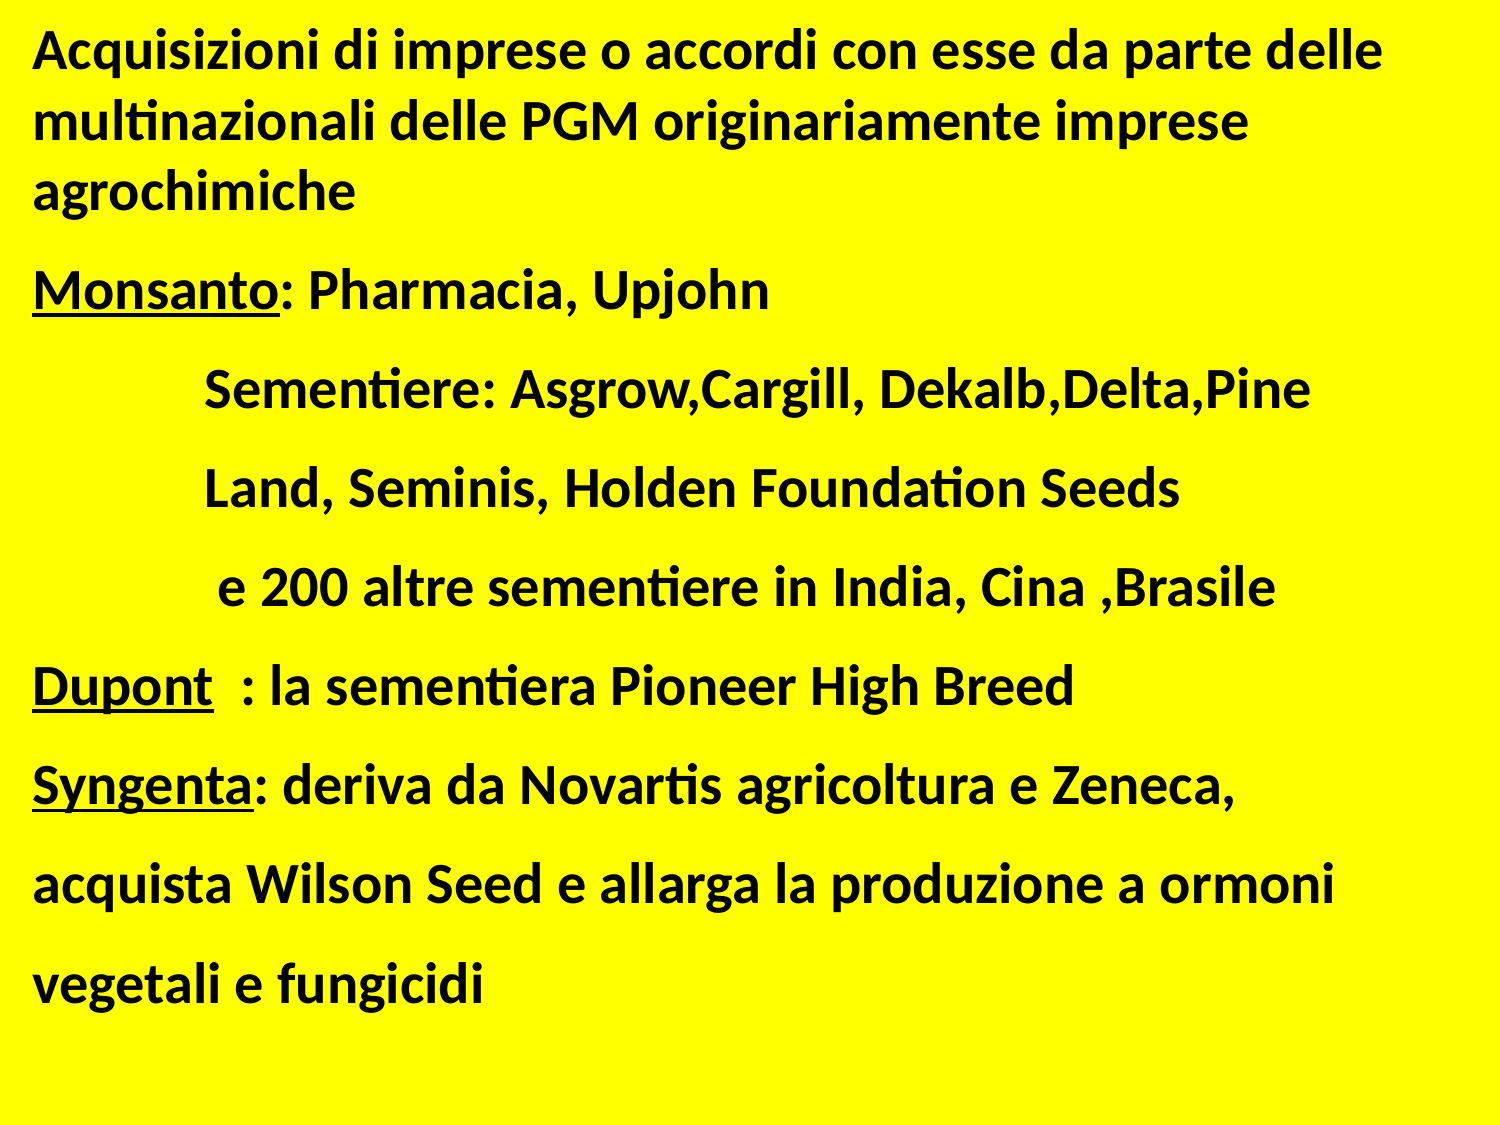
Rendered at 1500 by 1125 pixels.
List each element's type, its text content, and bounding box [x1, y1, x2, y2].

text_box Acquisizioni di imprese o accordi con esse da parte delle multinazionali delle PGM originariamente imprese agrochimiche Monsanto: Pharmacia, Upjohn Sementiere: Asgrow,Cargill, Dekalb,Delta,Pine Land, Seminis, Holden Foundation Seeds e 200 altre sementiere in India, Cina ,Brasile Dupont : la sementiera Pioneer High Breed Syngenta: deriva da Novartis agricoltura e Zeneca, acquista Wilson Seed e allarga la produzione a ormoni vegetali e fungicidi [17, 4, 1500, 1023]
